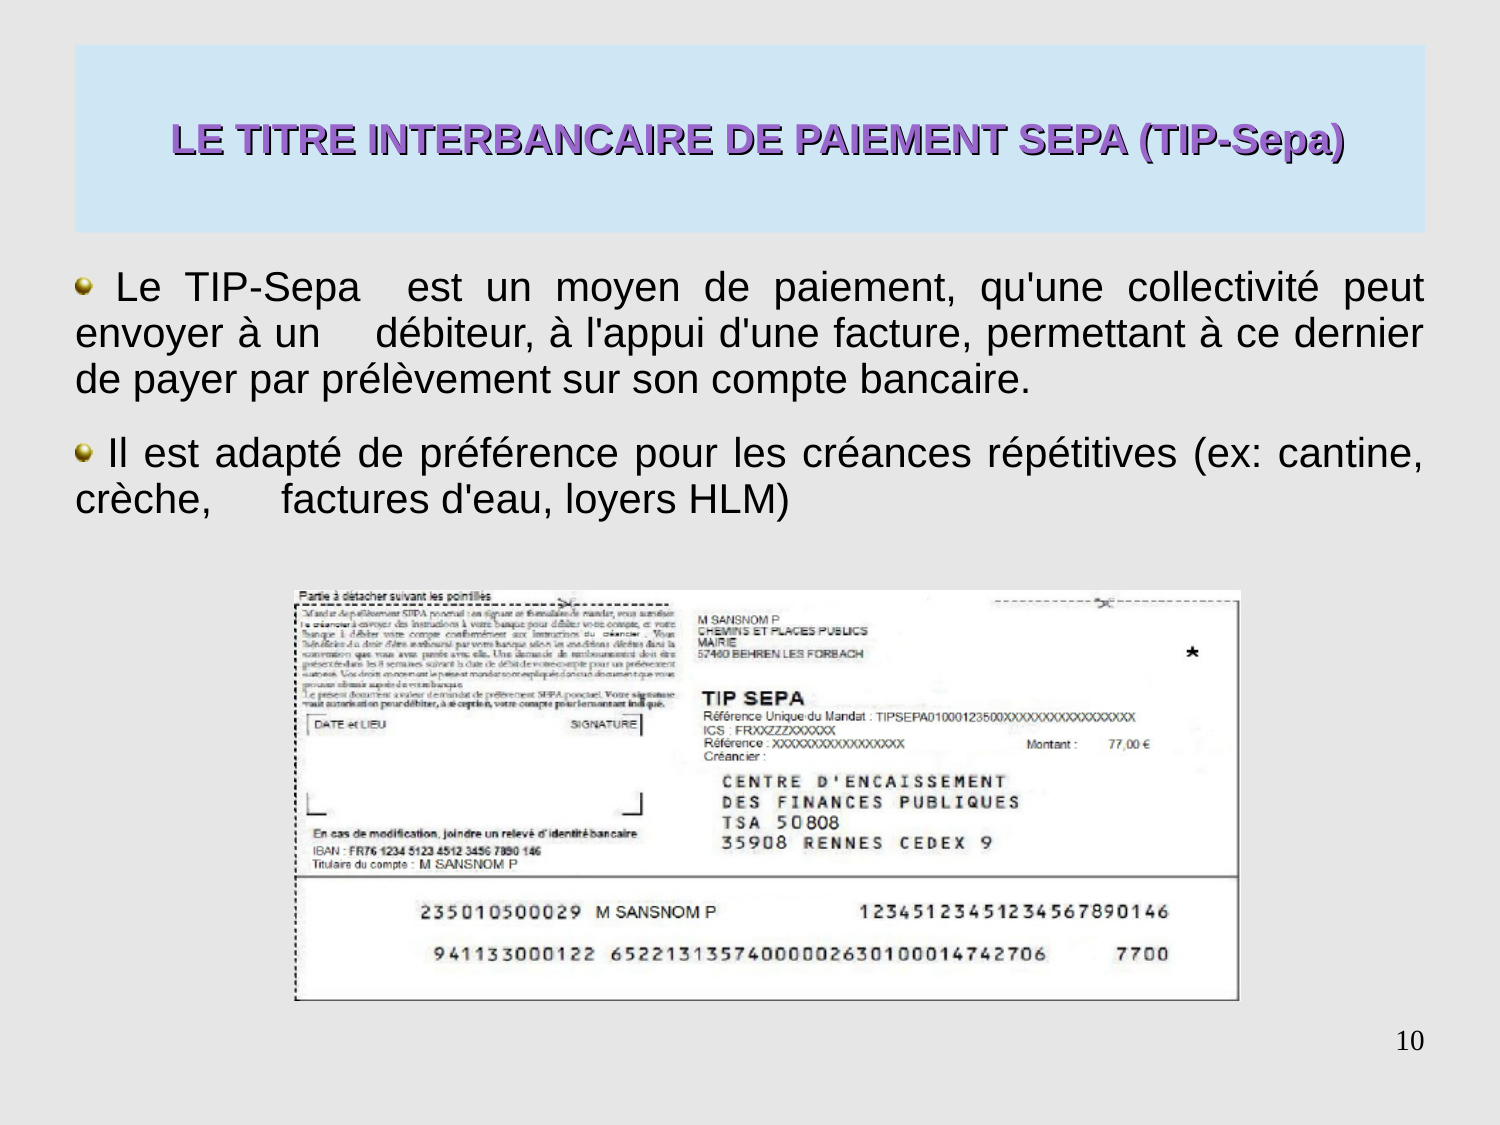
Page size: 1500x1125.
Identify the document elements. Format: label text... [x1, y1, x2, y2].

picture [294, 590, 1241, 1001]
list Le TIP-Sepa est un moyen de paiement, qu'une collectivité peut envoyer à un débiteur, à l'appui d'une facture, permettant à ce dernier de payer par prélèvement sur son compte bancaire. Il est adapté de préférence pour les créances répétitives (ex: cantine, crèche, factures d'eau, loyers HLM) [75, 263, 1425, 916]
title LE TITRE INTERBANCAIRE DE PAIEMENT SEPA (TIP-Sepa) [75, 44, 1426, 233]
